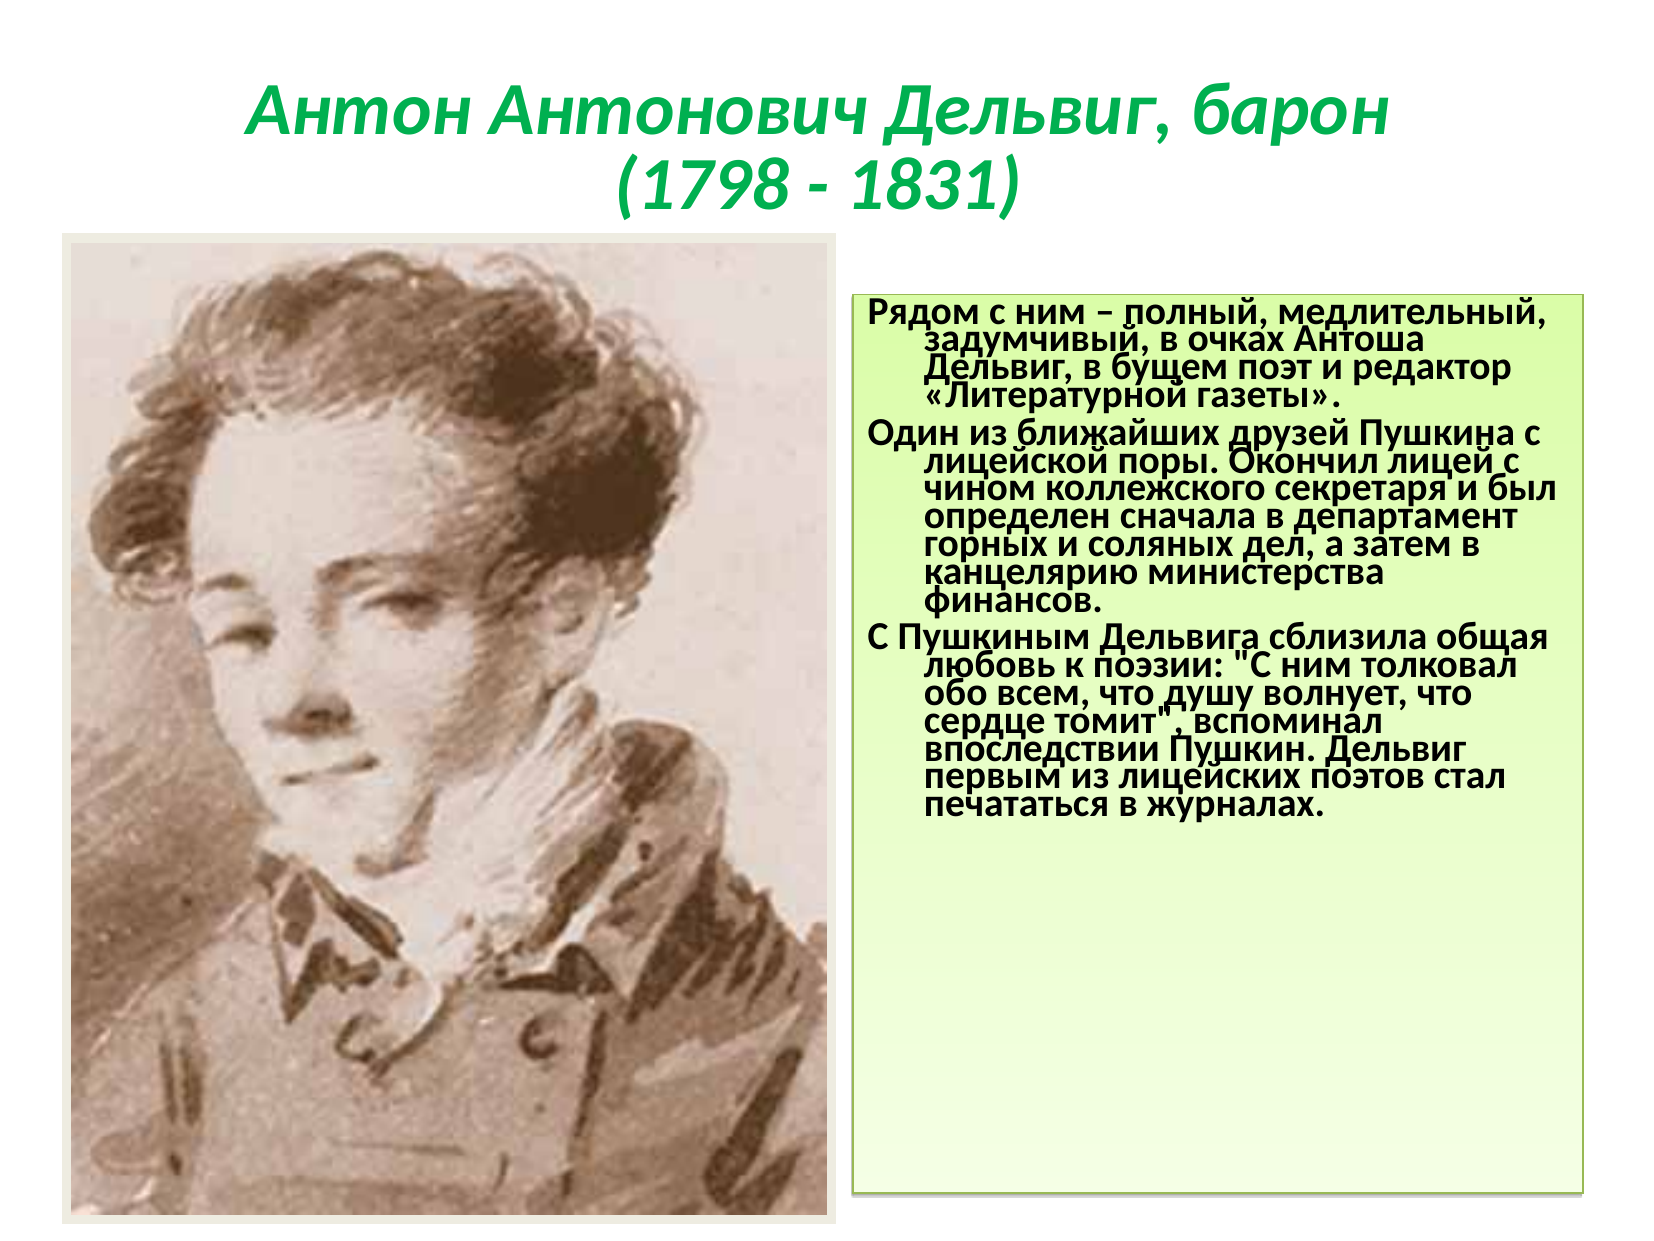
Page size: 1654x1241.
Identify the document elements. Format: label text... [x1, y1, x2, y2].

list Рядом с ним – полный, медлительный, задумчивый, в очках Антоша Дельвиг, в бущем поэт и редактор «Литературной газеты». Один из ближайших друзей Пушкина с лицейской поры. Окончил лицей с чином коллежского секретаря и был определен сначала в департамент горных и соляных дел, а затем в канцелярию министерства финансов. С Пушкиным Дельвига сблизила общая любовь к поэзии: "С ним толковал обо всем, что душу волнует, что сердце томит", вспоминал впоследствии Пушкин. Дельвиг первым из лицейских поэтов стал печататься в журналах. [852, 294, 1584, 1194]
title Антон Антонович Дельвиг, барон (1798 - 1831) [82, 45, 1571, 261]
text_box [71, 242, 827, 1215]
